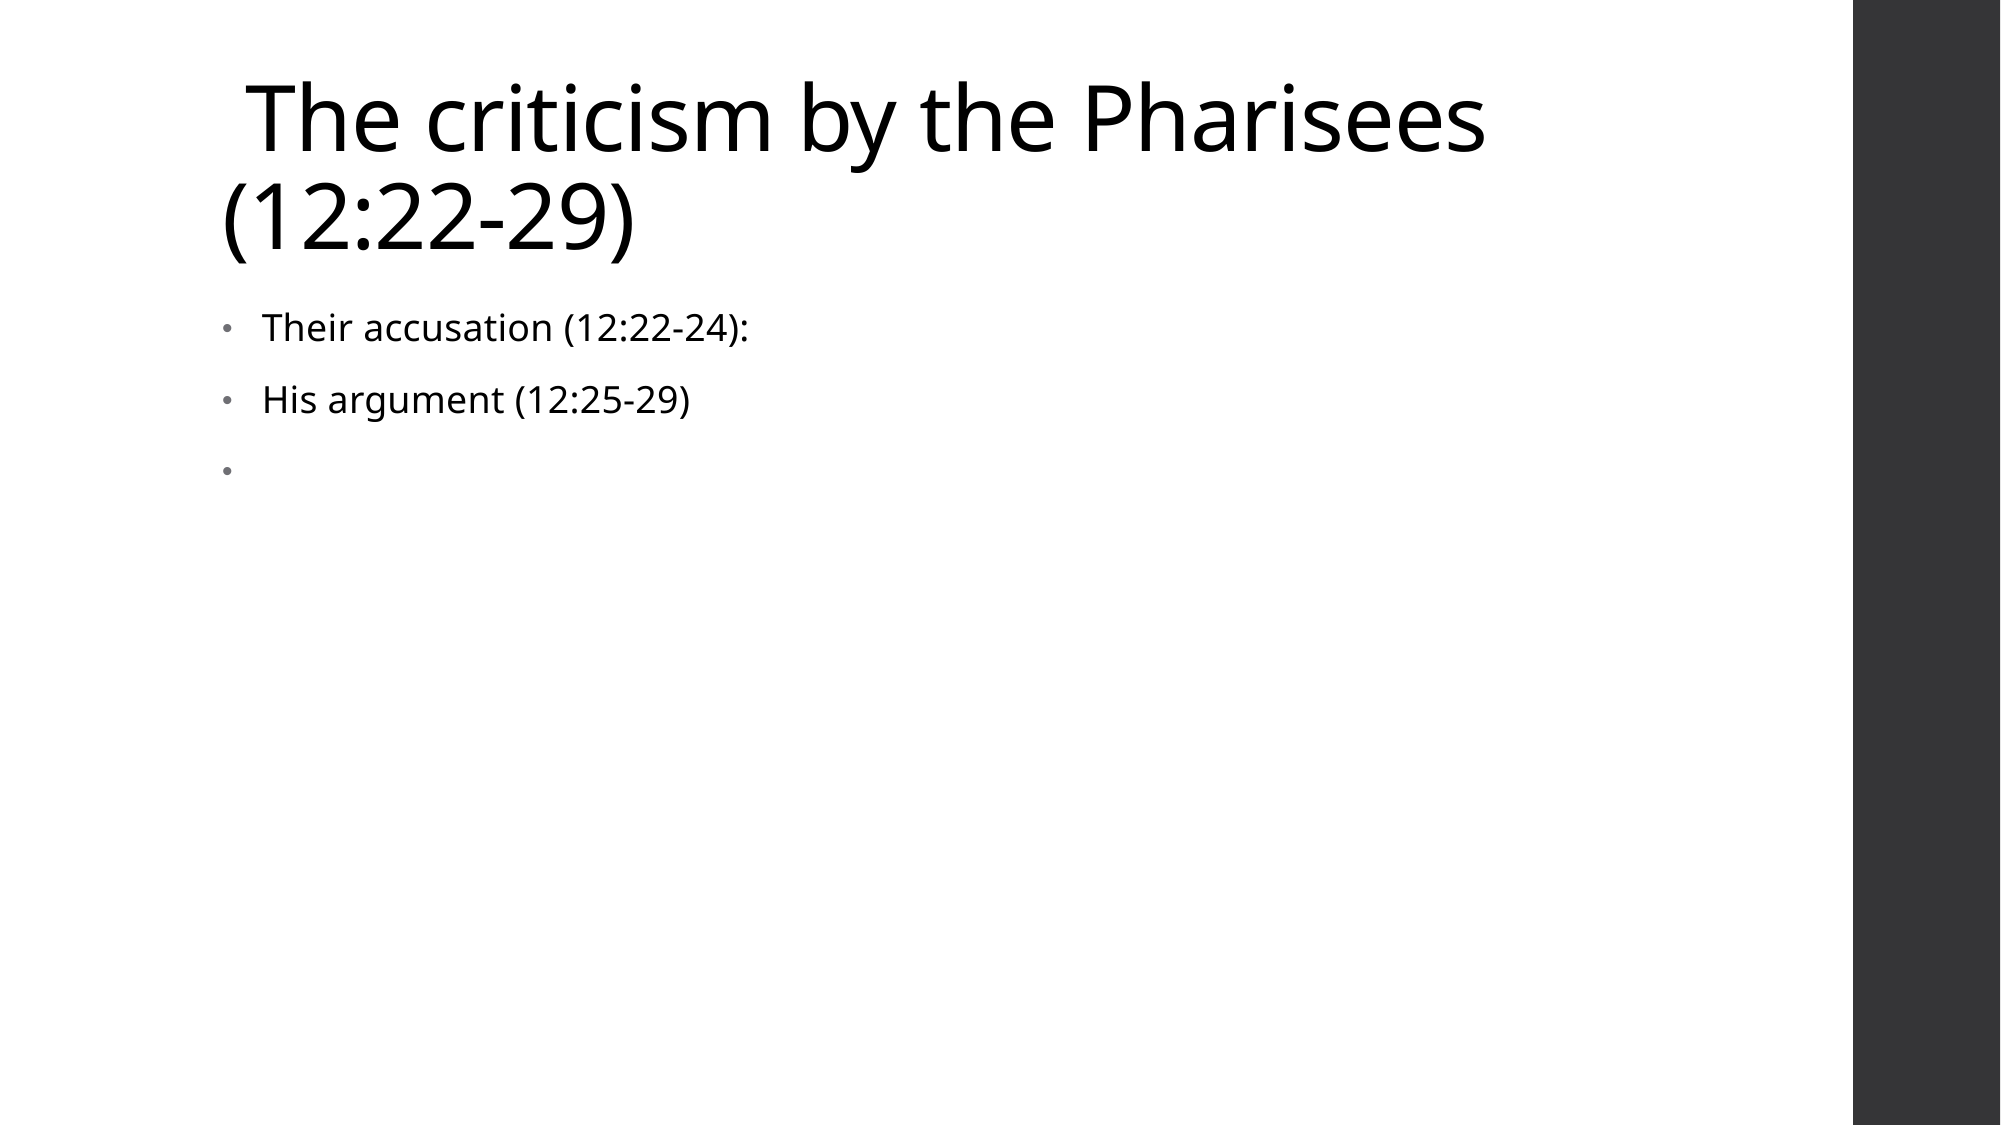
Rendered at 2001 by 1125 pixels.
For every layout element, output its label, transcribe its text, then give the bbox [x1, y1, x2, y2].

list Their accusation (12:22-24): His argument (12:25-29) [206, 299, 1617, 1014]
title The criticism by the Pharisees (12:22-29) [206, 60, 1797, 278]
